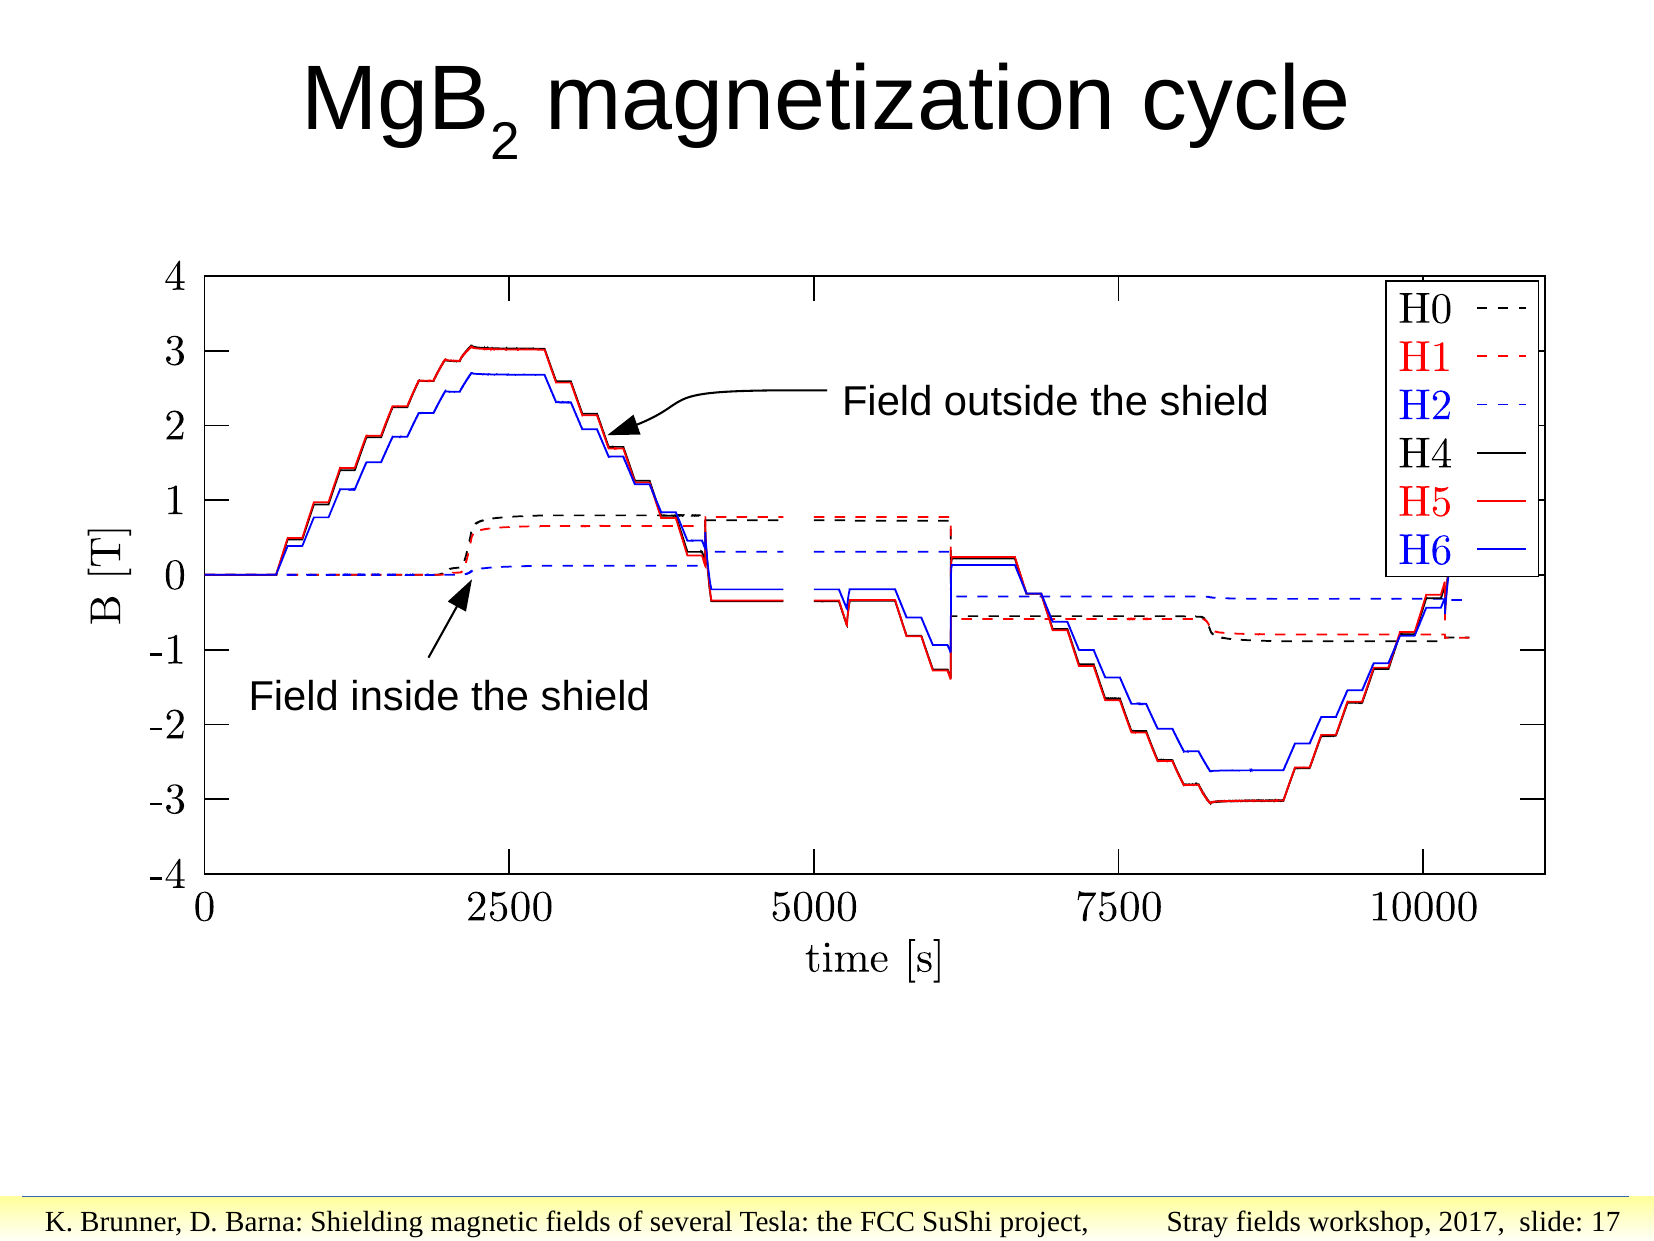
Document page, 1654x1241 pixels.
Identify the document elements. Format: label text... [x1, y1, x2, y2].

text_box Field inside the shield [233, 665, 1229, 781]
text_box Field outside the shield [827, 370, 1493, 445]
title MgB2 magnetization cycle [50, 46, 1603, 171]
picture [72, 250, 1564, 1002]
